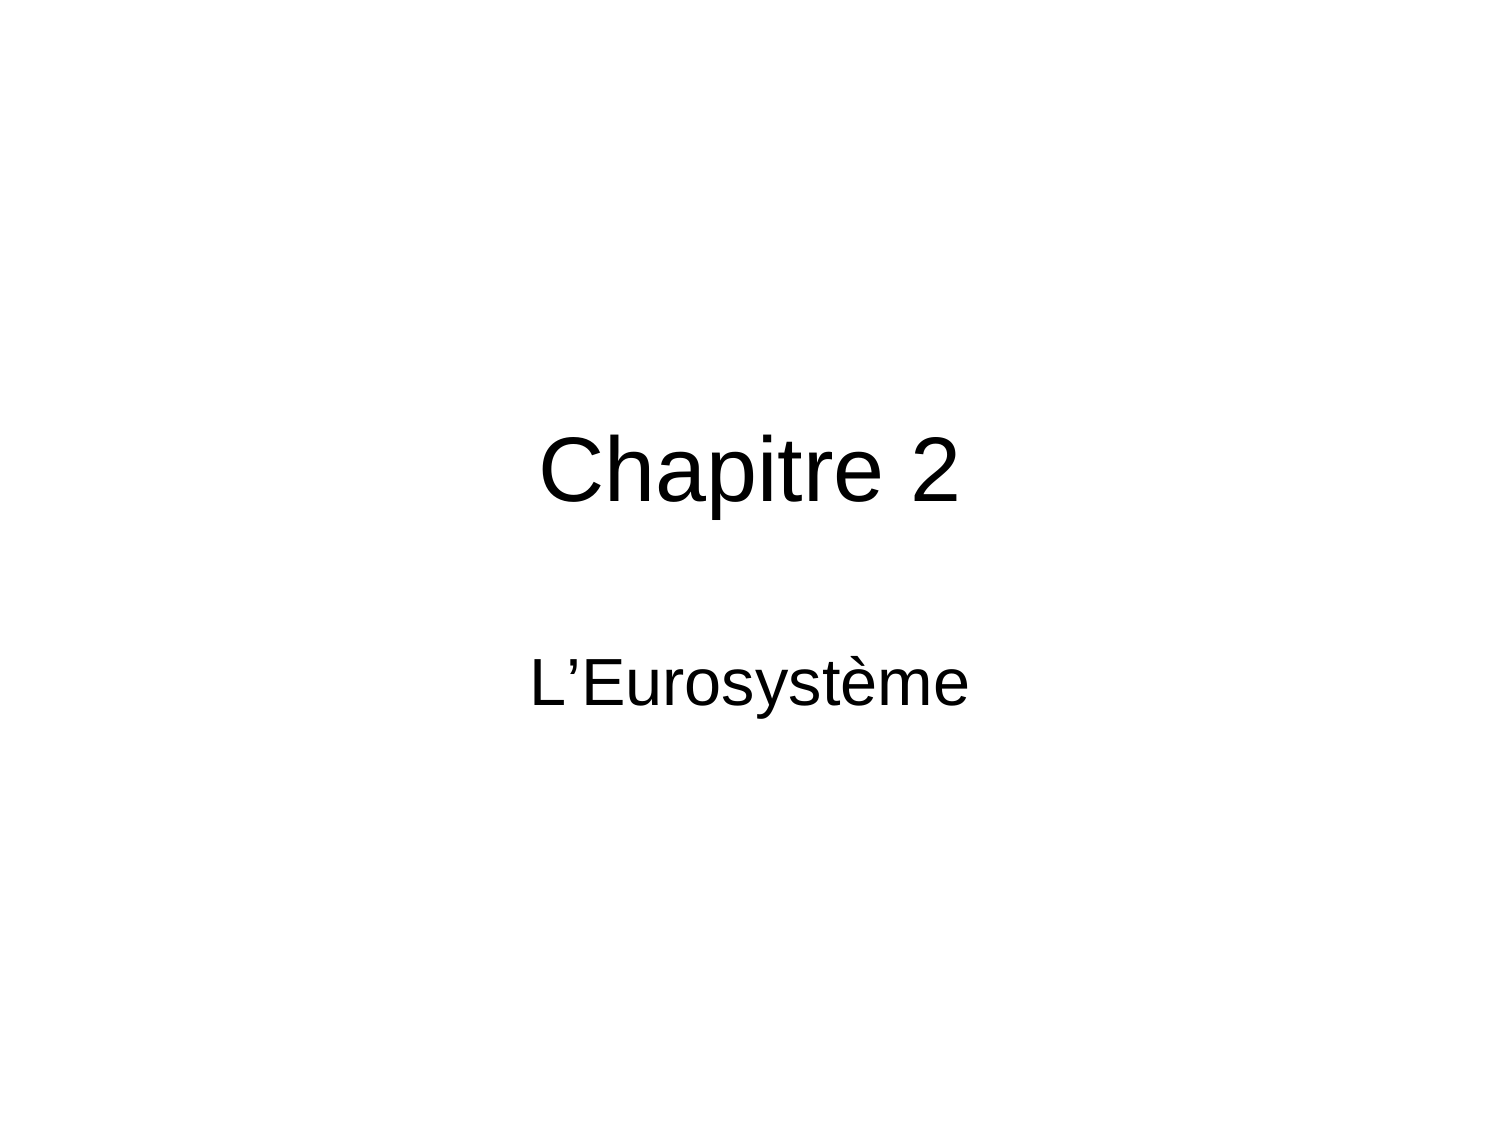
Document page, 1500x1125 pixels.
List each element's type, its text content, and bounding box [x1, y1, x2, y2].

title Chapitre 2 [112, 349, 1388, 591]
subtitle L’Eurosystème [225, 637, 1276, 926]
